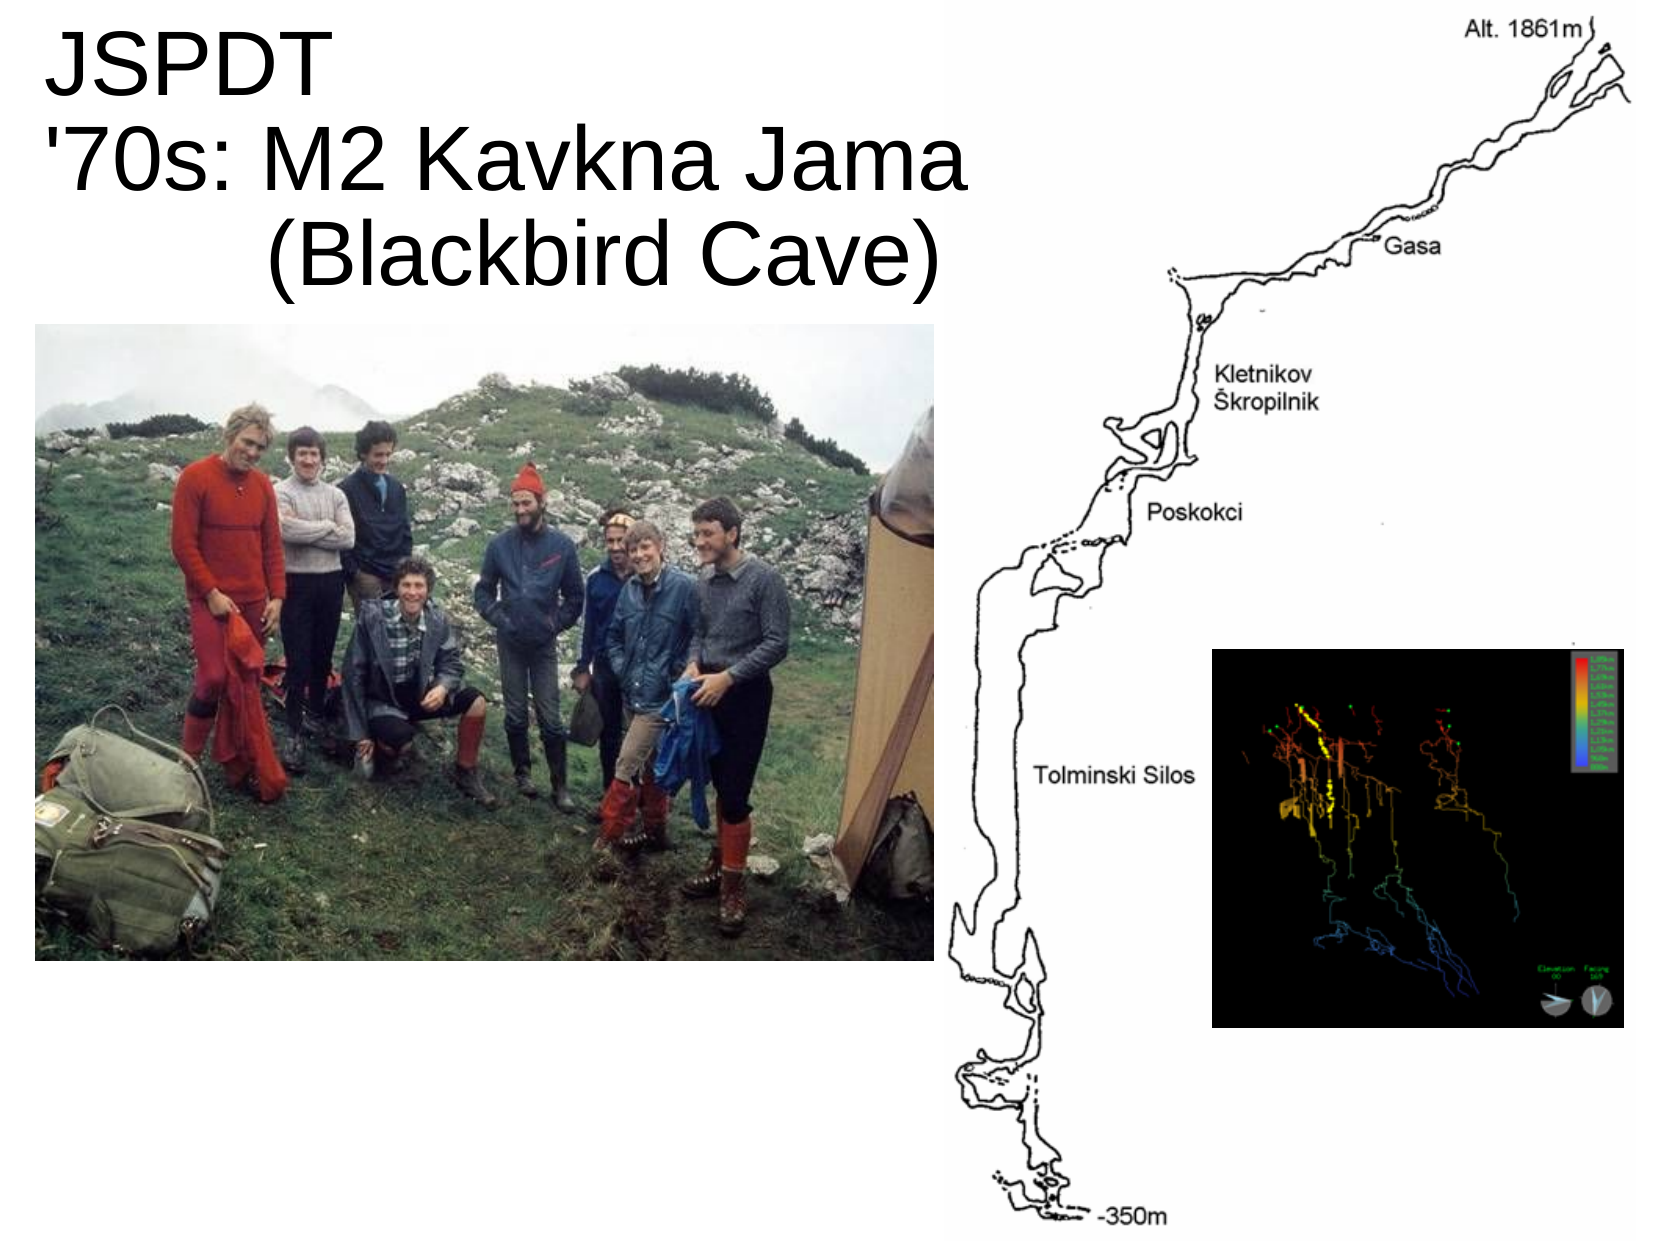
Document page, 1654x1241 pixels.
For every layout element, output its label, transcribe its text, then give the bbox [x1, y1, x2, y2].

picture [35, 324, 934, 961]
title JSPDT '70s: M2 Kavkna Jama (Blackbird Cave) [44, 8, 1533, 309]
picture [944, 0, 1636, 1241]
